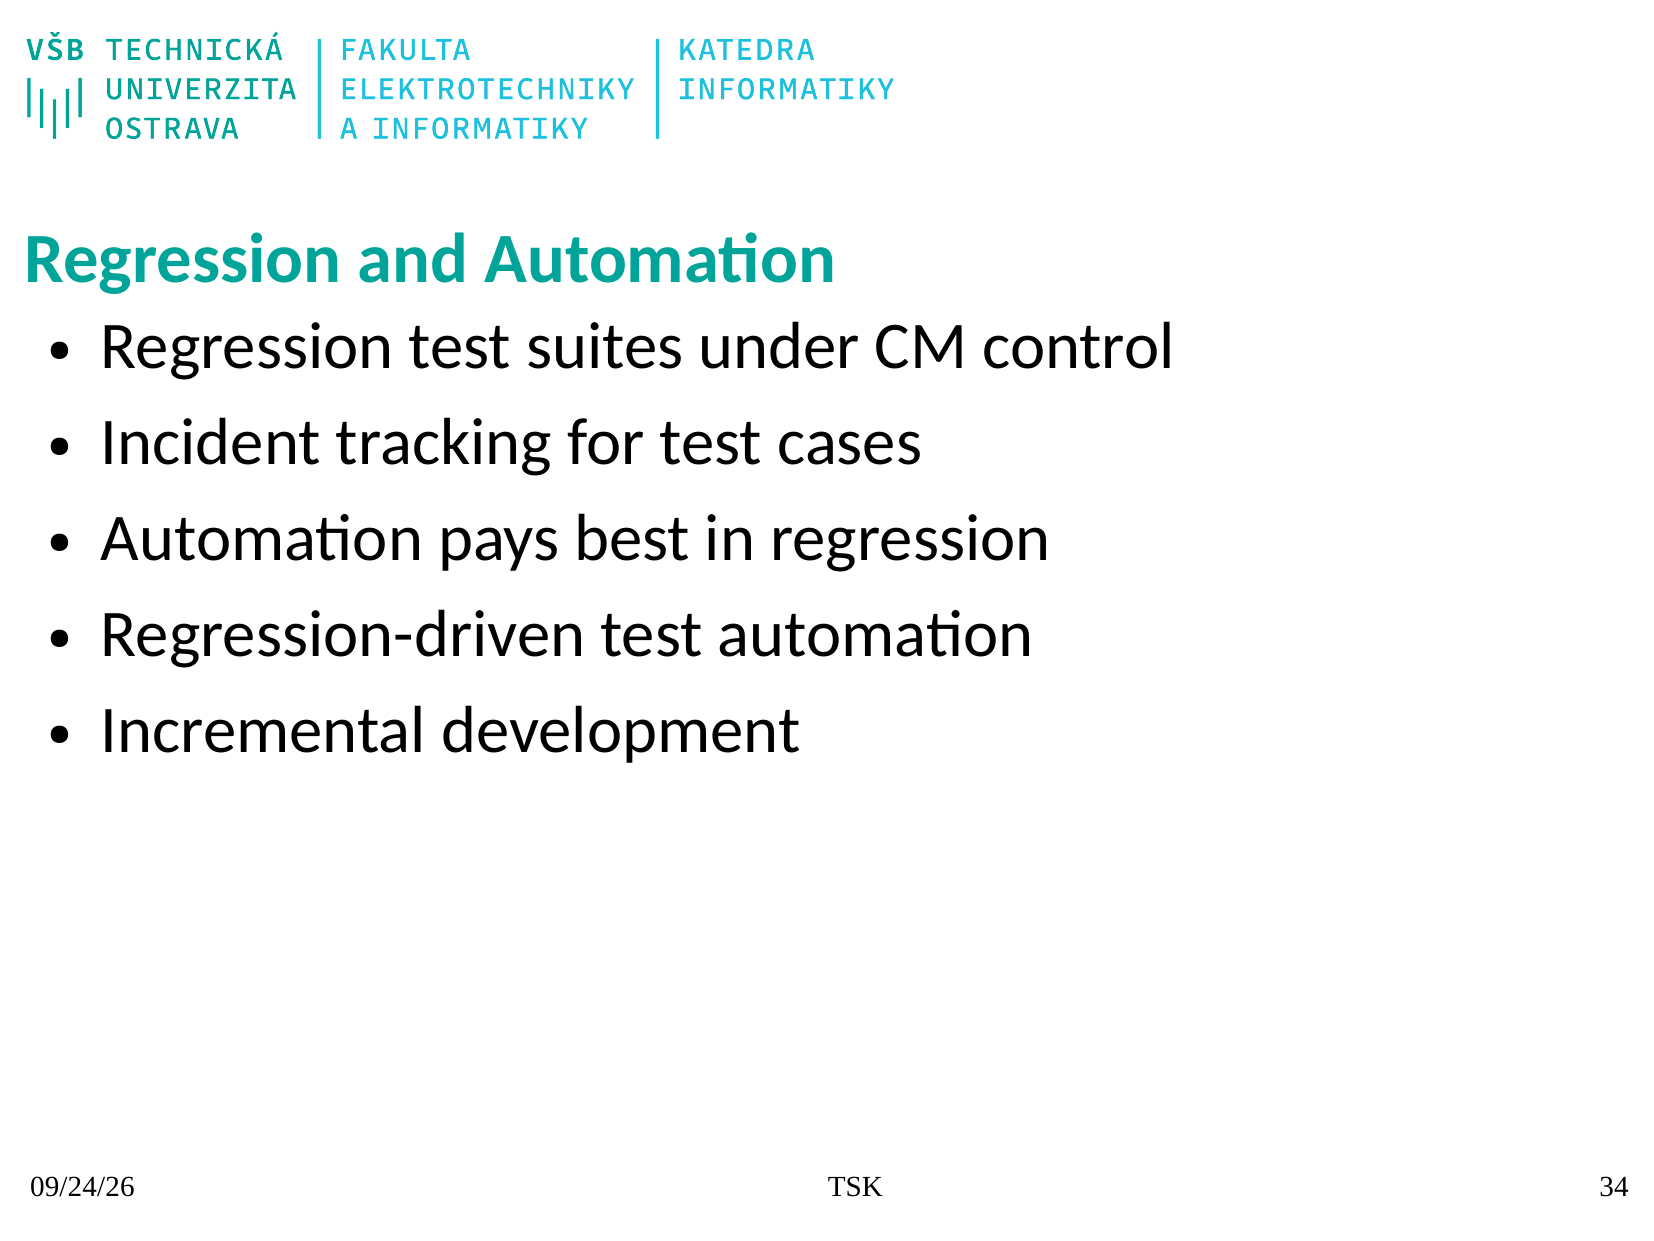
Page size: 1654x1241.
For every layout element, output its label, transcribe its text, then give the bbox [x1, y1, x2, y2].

title Regression and Automation [24, 169, 1629, 300]
list Regression test suites under CM control Incident tracking for test cases Automation pays best in regression Regression-driven test automation Incremental development [30, 318, 1629, 1146]
picture [26, 31, 894, 139]
